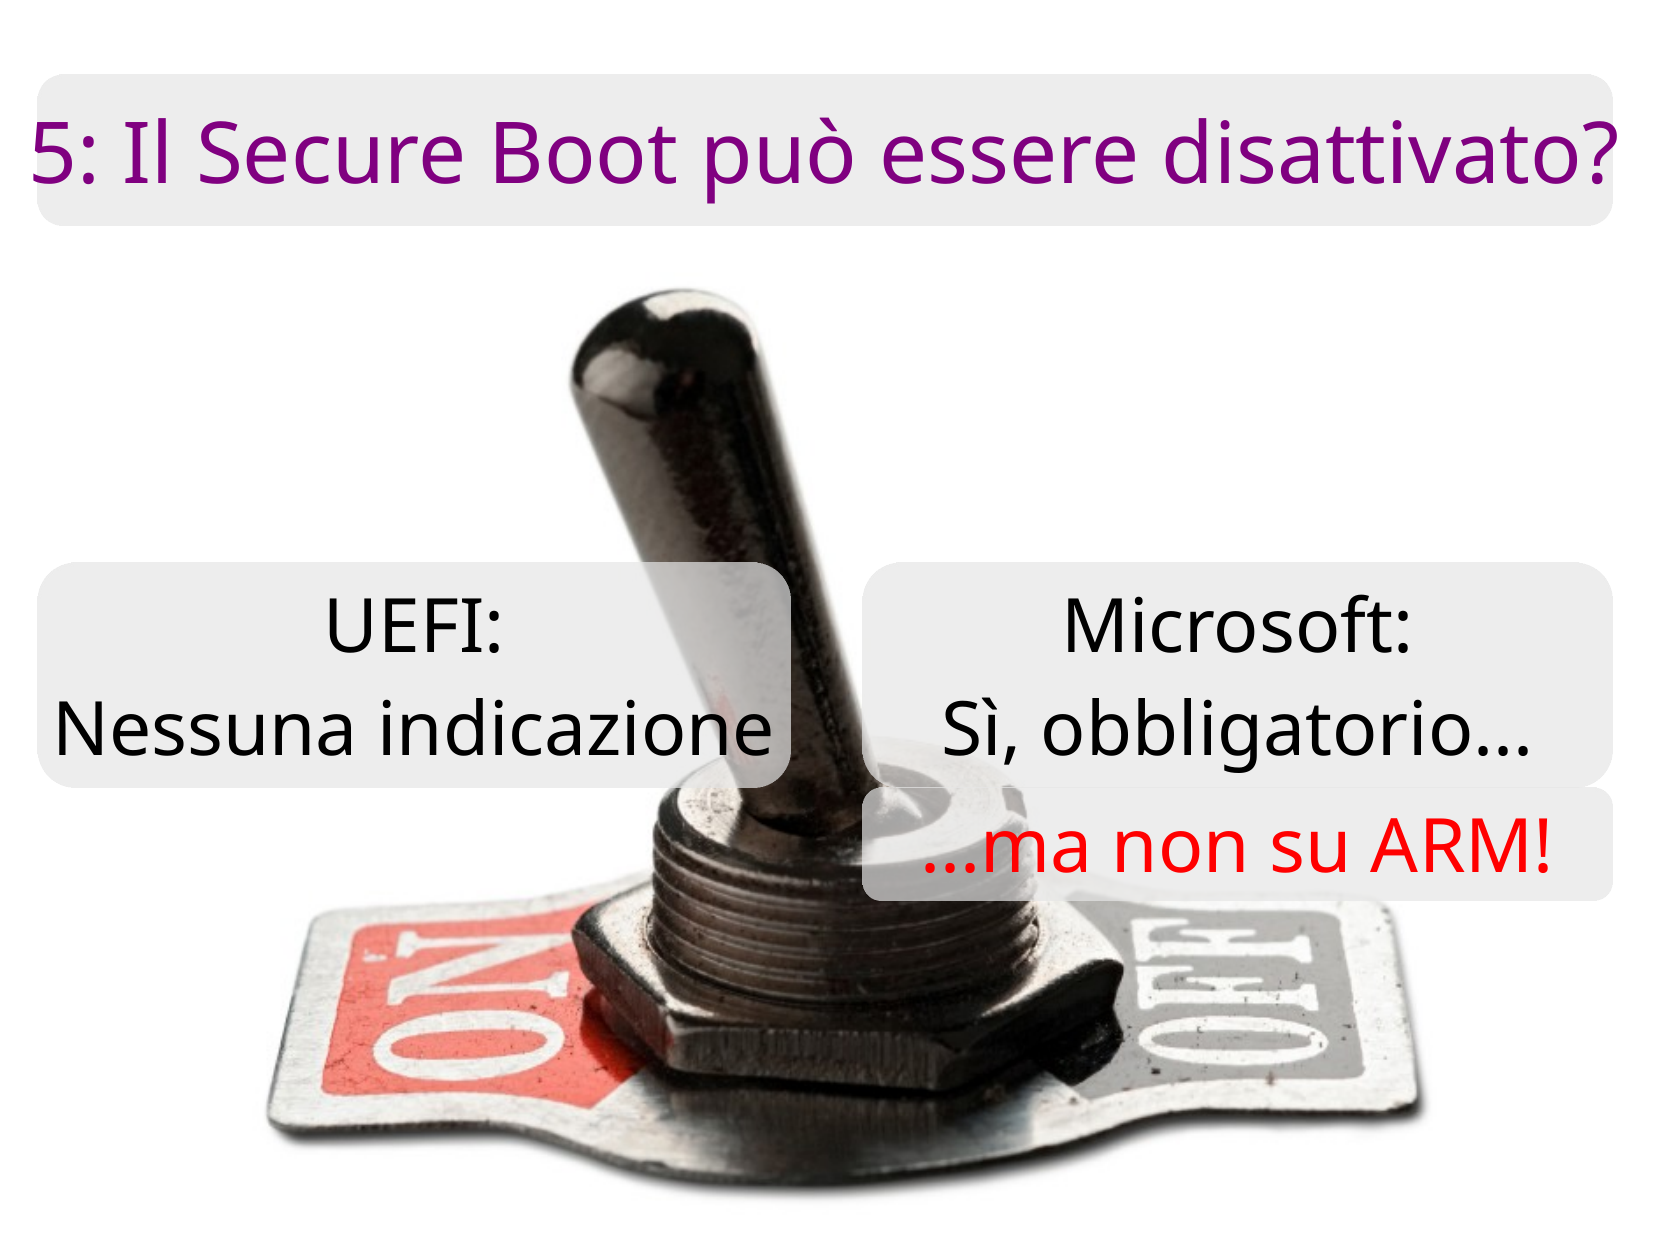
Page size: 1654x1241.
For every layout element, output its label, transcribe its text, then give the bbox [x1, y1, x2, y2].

text_box UEFI: Nessuna indicazione [64, 562, 758, 568]
text_box Microsoft: Sì, obbligatorio... [890, 562, 1588, 568]
picture [0, 245, 1653, 1241]
text_box 5: Il Secure Boot può essere disattivato? [52, 74, 1597, 80]
